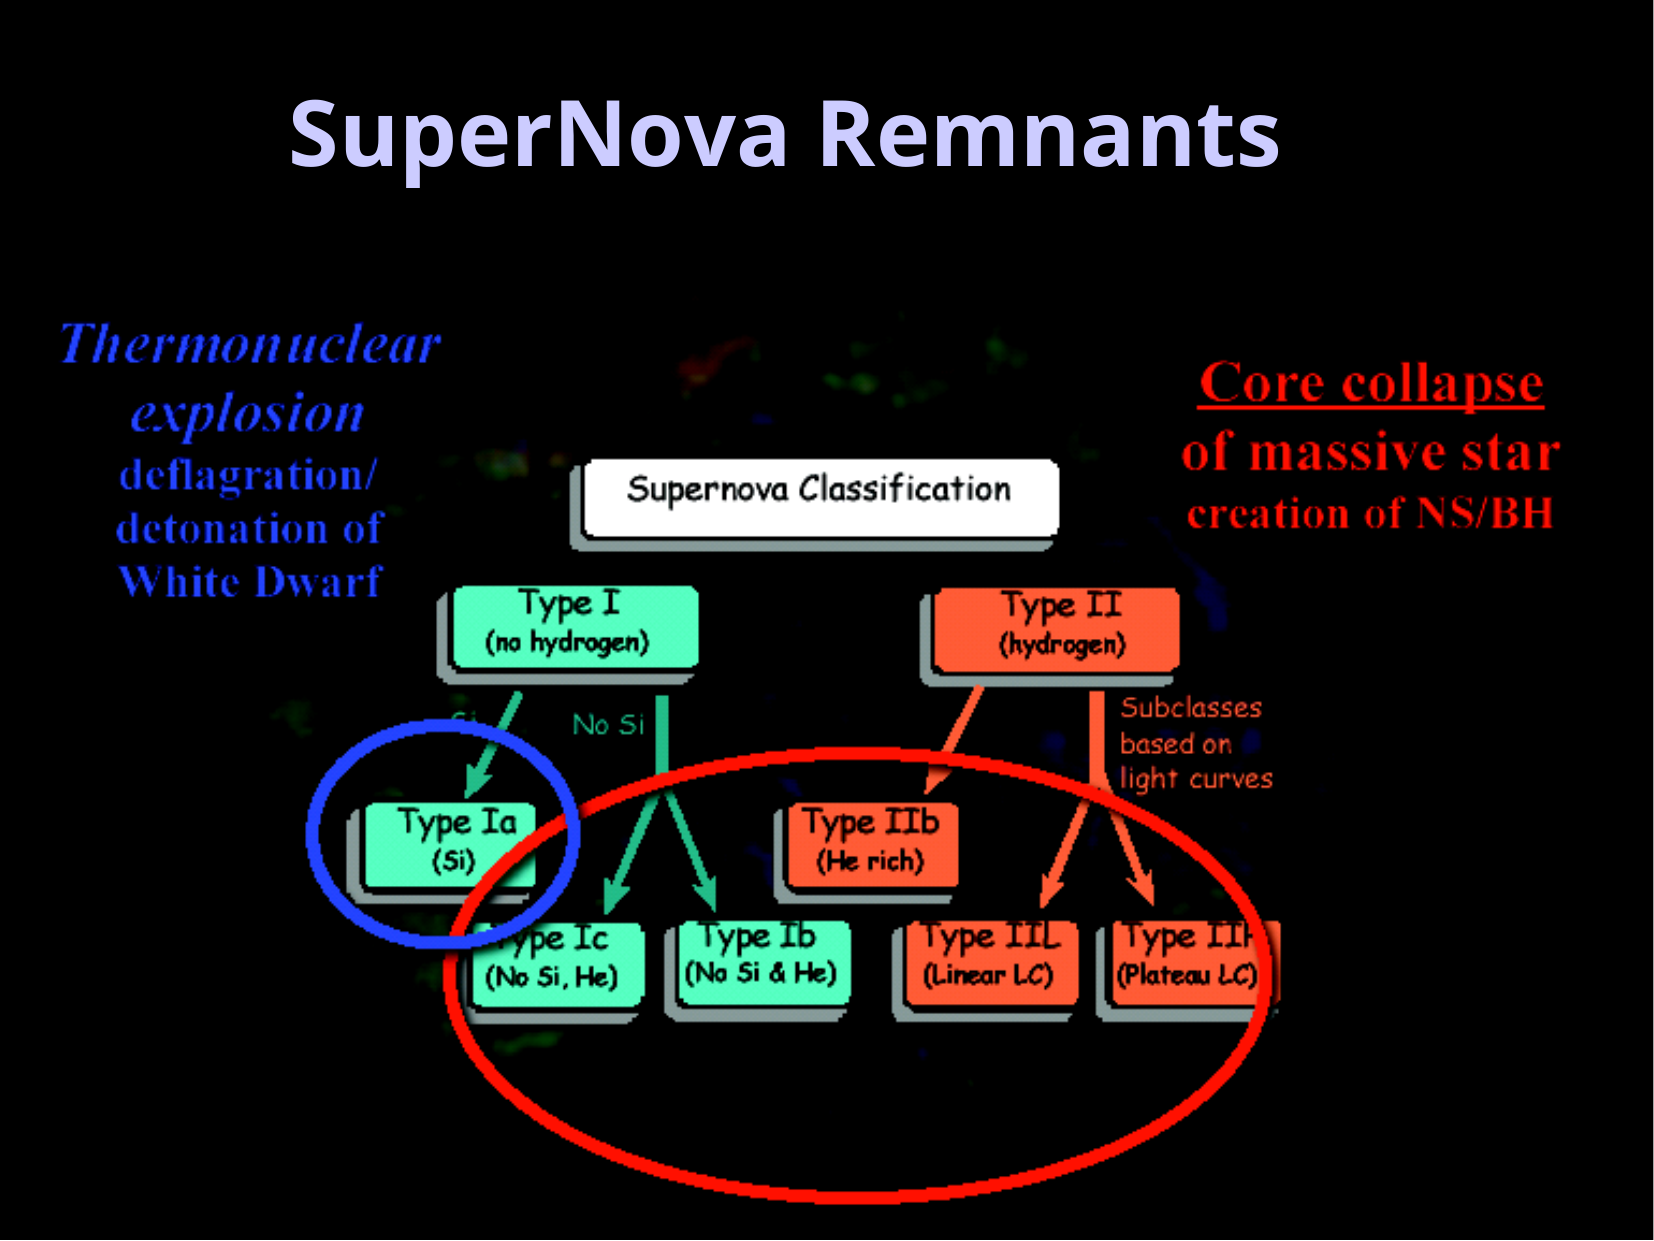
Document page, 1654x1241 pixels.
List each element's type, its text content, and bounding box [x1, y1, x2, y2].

picture [27, 275, 1599, 1234]
title SuperNova Remnants [82, 27, 1489, 235]
